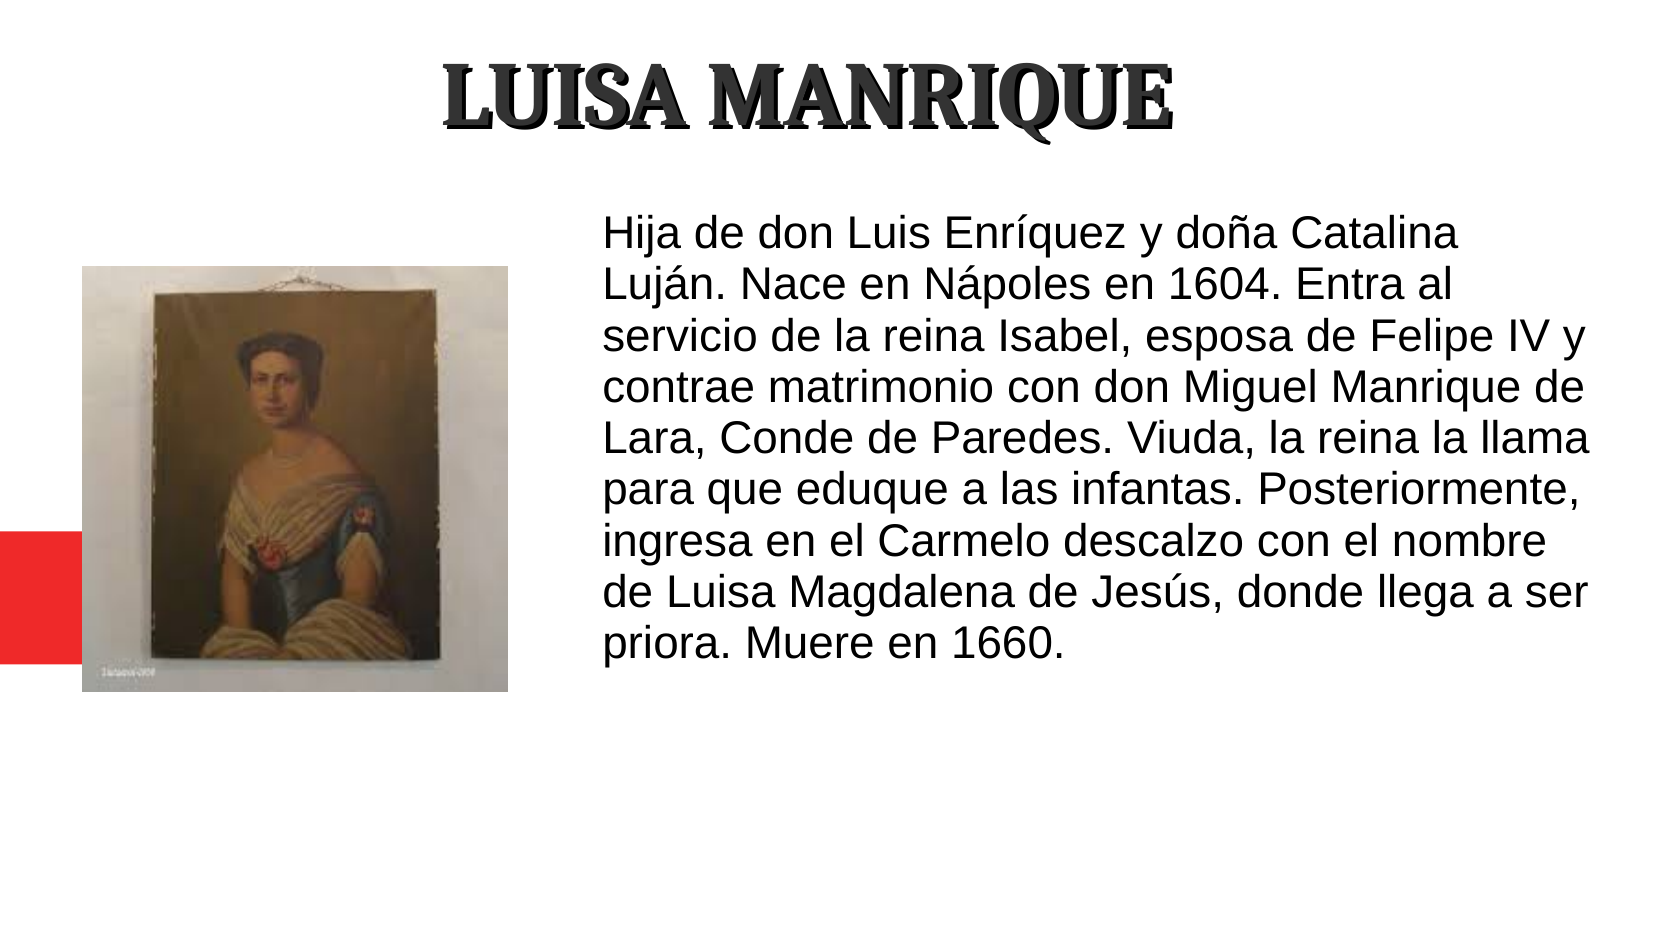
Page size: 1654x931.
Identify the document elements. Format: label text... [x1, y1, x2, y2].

list Hija de don Luis Enríquez y doña Catalina Luján. Nace en Nápoles en 1604. Entra al servicio de la reina Isabel, esposa de Felipe IV y contrae matrimonio con don Miguel Manrique de Lara, Conde de Paredes. Viuda, la reina la llama para que eduque a las infantas. Posteriormente, ingresa en el Carmelo descalzo con el nombre de Luisa Magdalena de Jesús, donde llega a ser priora. Muere en 1660. [602, 207, 1595, 834]
title LUISA MANRIQUE [35, 25, 1524, 167]
picture [82, 266, 508, 692]
